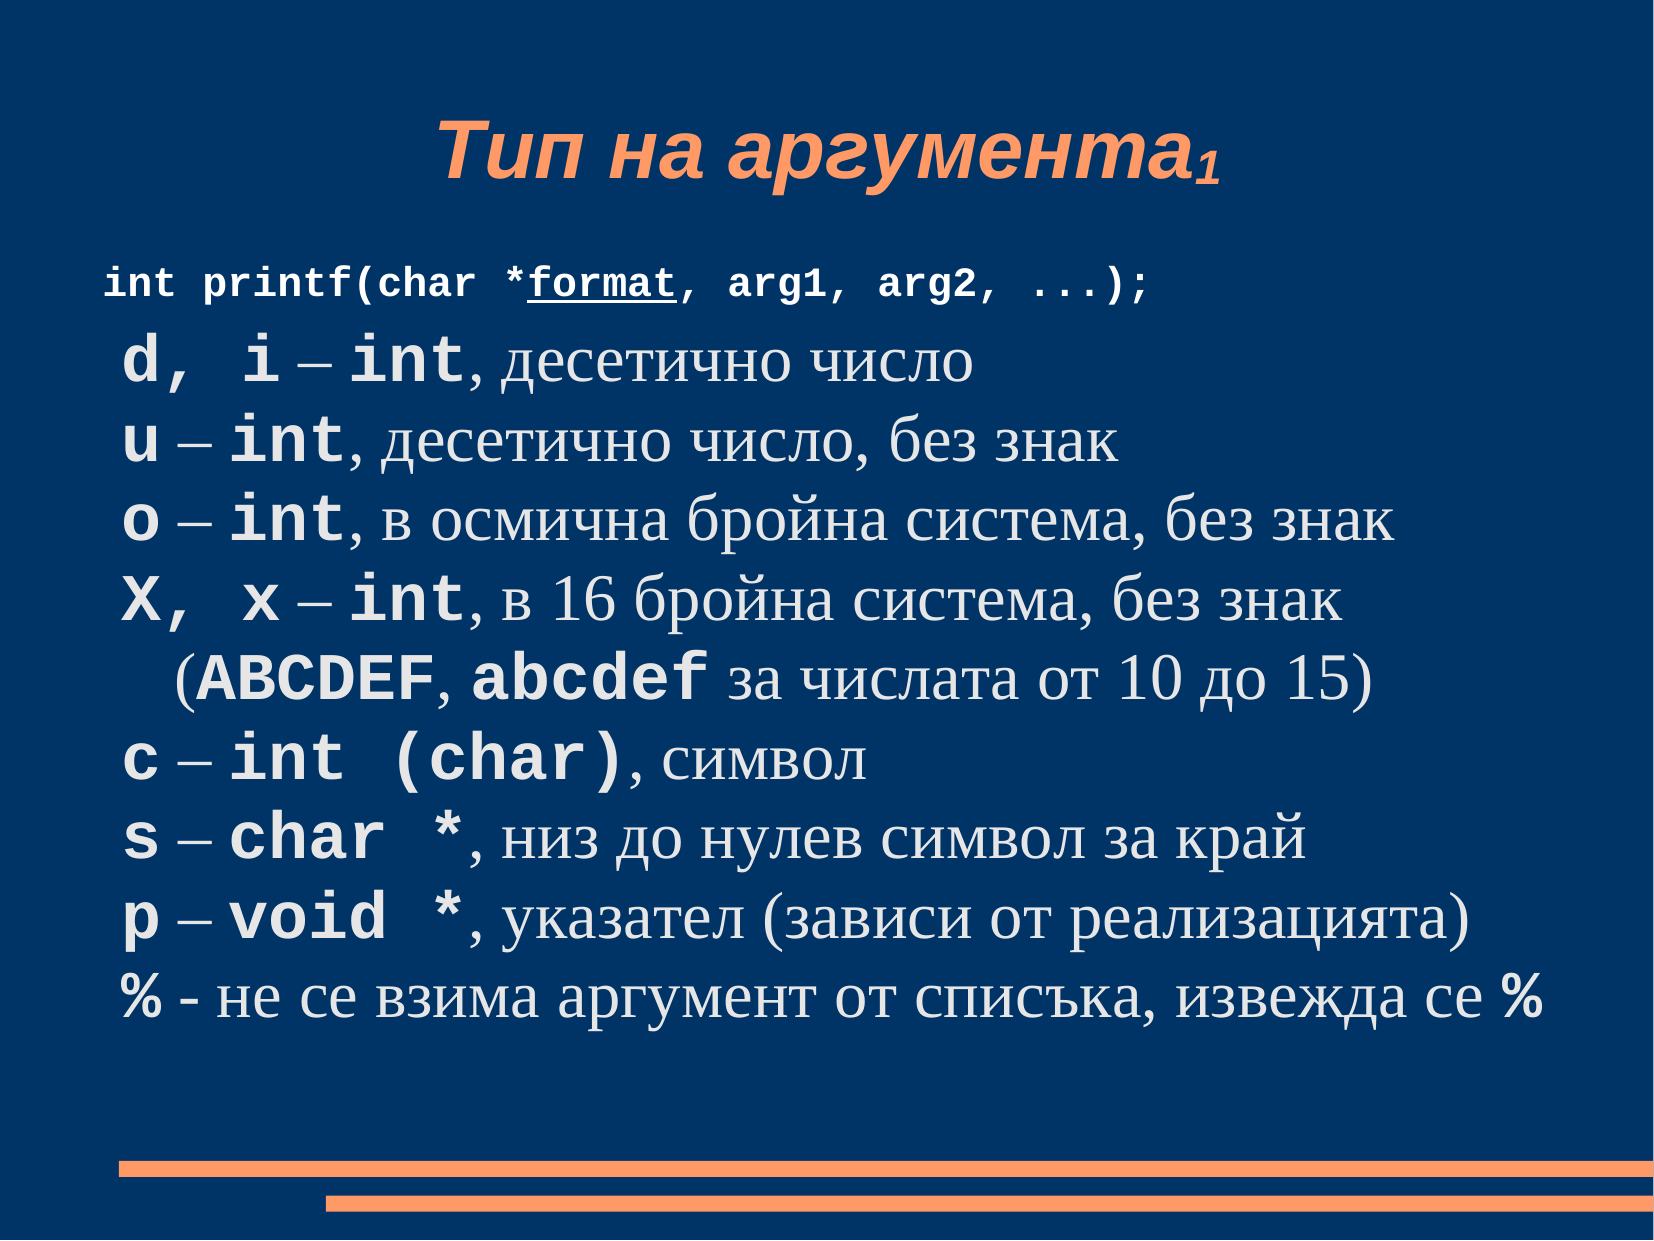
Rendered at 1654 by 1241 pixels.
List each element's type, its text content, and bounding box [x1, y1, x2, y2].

text_box int printf(char *format, arg1, arg2, ...); [87, 254, 1523, 317]
list d, i – int, десетично число u – int, десетично число, без знак o – int, в осмична бройна система, без знак X, x – int, в 16 бройна система, без знак (ABCDEF, abcdef за числата от 10 до 15) c – int (char), символ s – char *, низ до нулев символ за край p – void *, указател (зависи от реализацията) % - не се взима аргумент от списъка, извежда се % [103, 322, 1635, 1133]
title Тип на аргумента1 [121, 46, 1534, 254]
